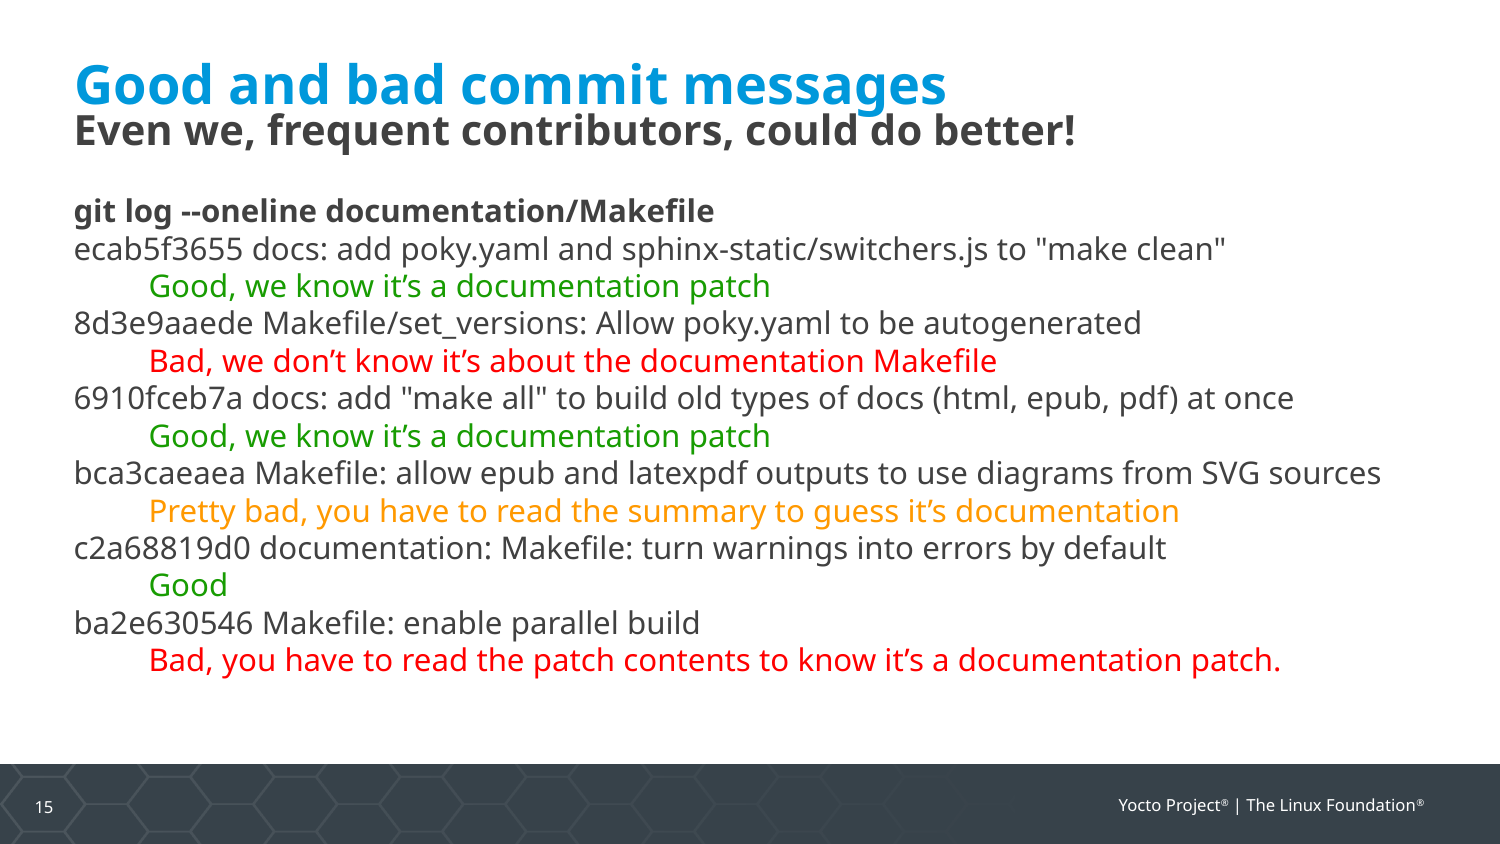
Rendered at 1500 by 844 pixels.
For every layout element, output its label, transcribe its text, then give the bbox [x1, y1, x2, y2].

title Good and bad commit messages [74, 50, 1425, 103]
picture [0, 0, 1500, 844]
list Even we, frequent contributors, could do better! git log --oneline documentation/Makefile ecab5f3655 docs: add poky.yaml and sphinx-static/switchers.js to "make clean" Good, we know it’s a documentation patch 8d3e9aaede Makefile/set_versions: Allow poky.yaml to be autogenerated Bad, we don’t know it’s about the documentation Makefile 6910fceb7a docs: add "make all" to build old types of docs (html, epub, pdf) at once Good, we know it’s a documentation patch bca3caeaea Makefile: allow epub and latexpdf outputs to use diagrams from SVG sources Pretty bad, you have to read the summary to guess it’s documentation c2a68819d0 documentation: Makefile: turn warnings into errors by default Good ba2e630546 Makefile: enable parallel build Bad, you have to read the patch contents to know it’s a documentation patch. [73, 103, 1425, 728]
